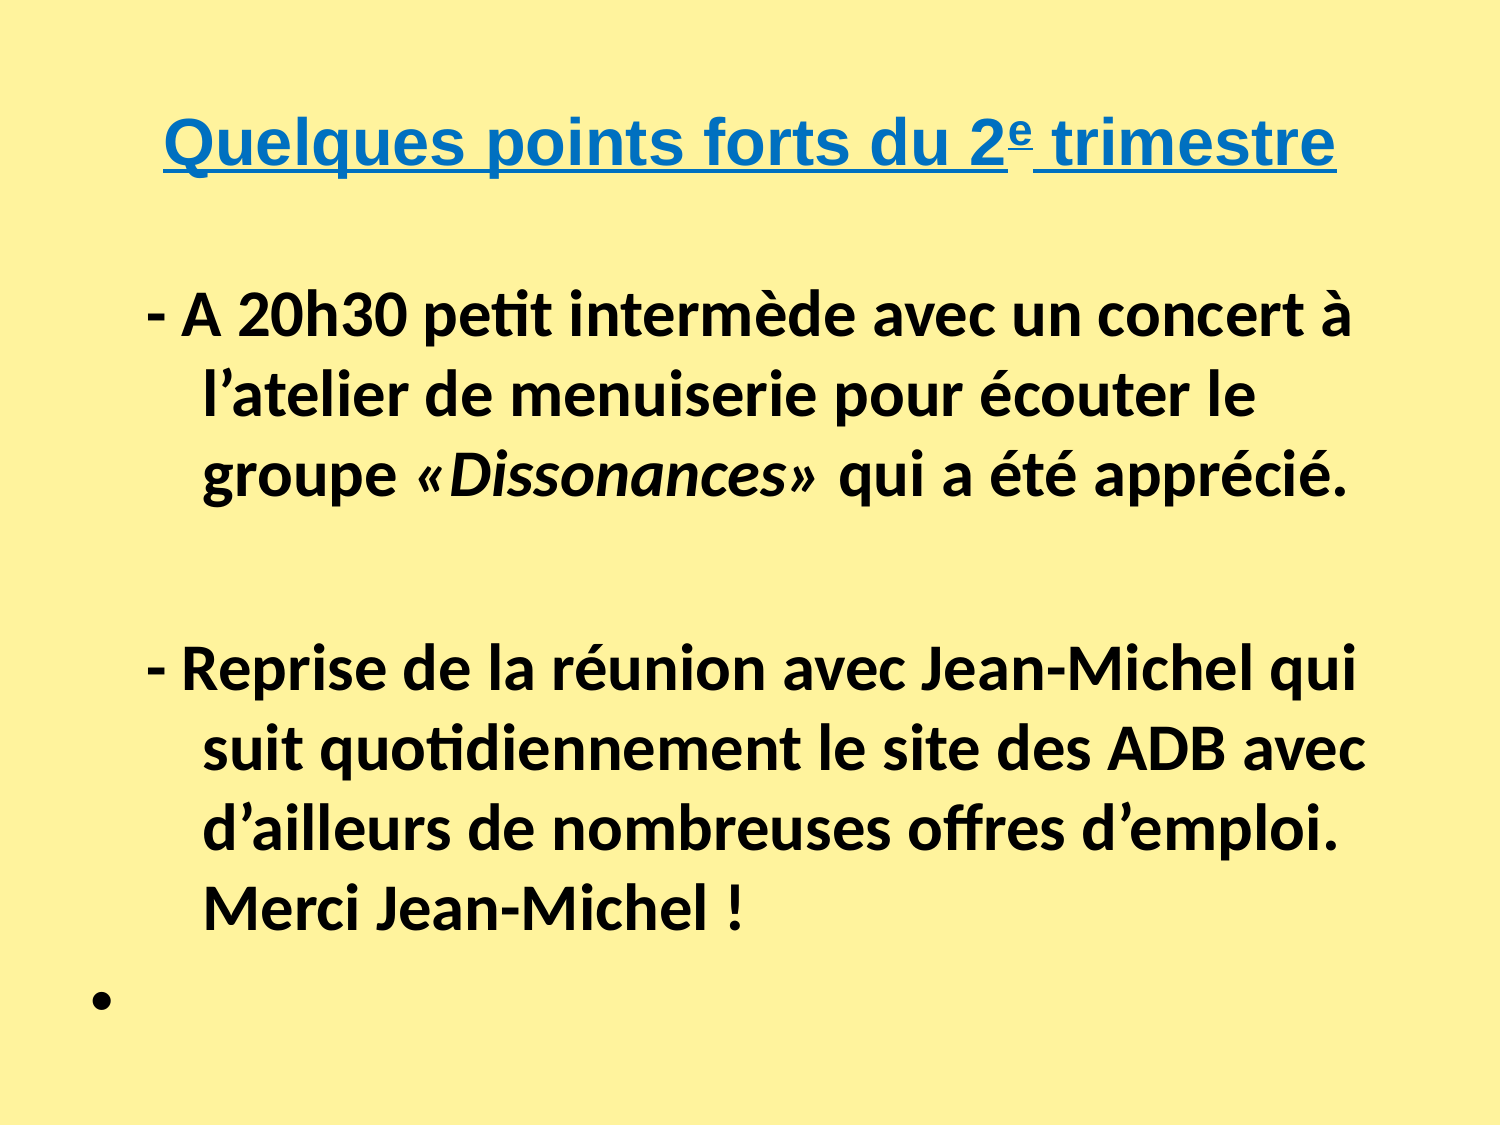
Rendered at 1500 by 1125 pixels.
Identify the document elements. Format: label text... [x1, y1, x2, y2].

title Quelques points forts du 2e trimestre [75, 45, 1426, 233]
list - A 20h30 petit intermède avec un concert à l’atelier de menuiserie pour écouter le groupe «Dissonances» qui a été apprécié. - Reprise de la réunion avec Jean-Michel qui suit quotidiennement le site des ADB avec d’ailleurs de nombreuses offres d’emploi. Merci Jean-Michel ! [75, 262, 1426, 1005]
